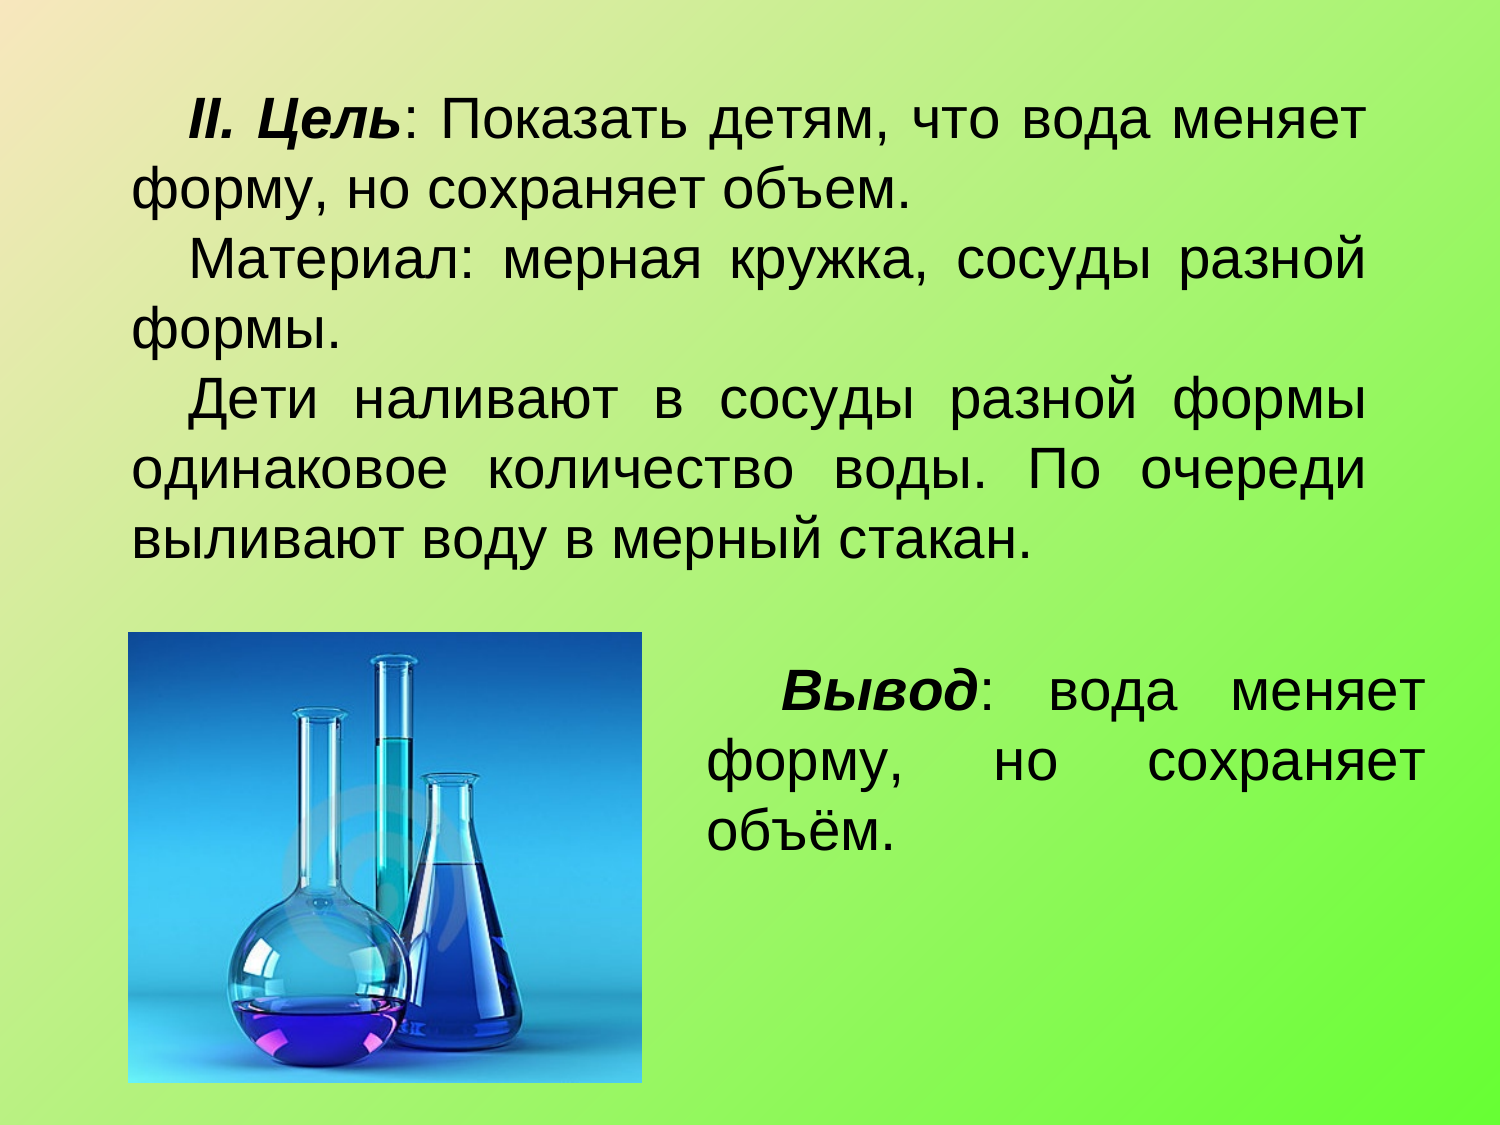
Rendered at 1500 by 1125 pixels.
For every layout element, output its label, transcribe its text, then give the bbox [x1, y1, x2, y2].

text_box Вывод: вода меняет форму, но сохраняет объём. [691, 644, 1442, 870]
picture [128, 632, 642, 1083]
text_box II. Цель: Показать детям, что вода меняет форму, но сохраняет объем. Материал: мерная кружка, сосуды разной формы. Дети наливают в сосуды разной формы одинаковое количество воды. По очереди выливают воду в мерный стакан. [117, 72, 1383, 648]
